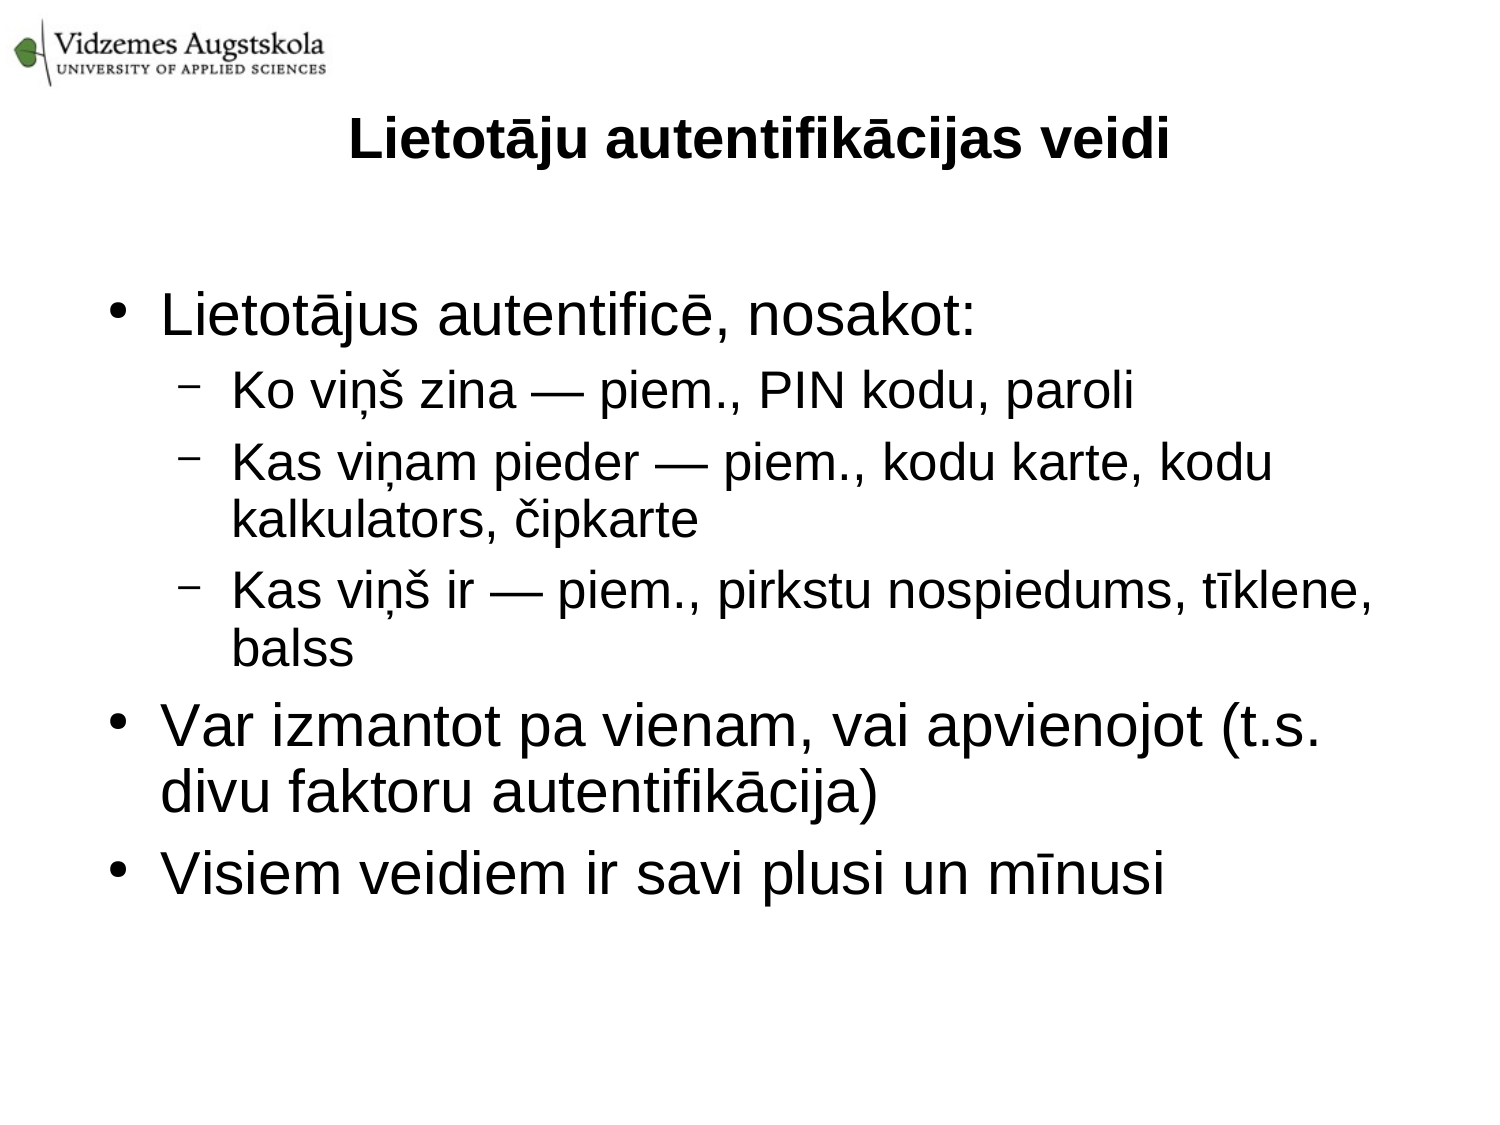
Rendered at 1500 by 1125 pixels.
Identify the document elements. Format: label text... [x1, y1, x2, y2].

picture [5, 2, 334, 102]
title Lietotāju autentifikācijas veidi [75, 45, 1426, 233]
list Lietotājus autentificē, nosakot: Ko viņš zina — piem., PIN kodu, paroli Kas viņam pieder — piem., kodu karte, kodu kalkulators, čipkarte Kas viņš ir — piem., pirkstu nospiedums, tīklene, balss Var izmantot pa vienam, vai apvienojot (t.s. divu faktoru autentifikācija) Visiem veidiem ir savi plusi un mīnusi [75, 274, 1426, 1063]
